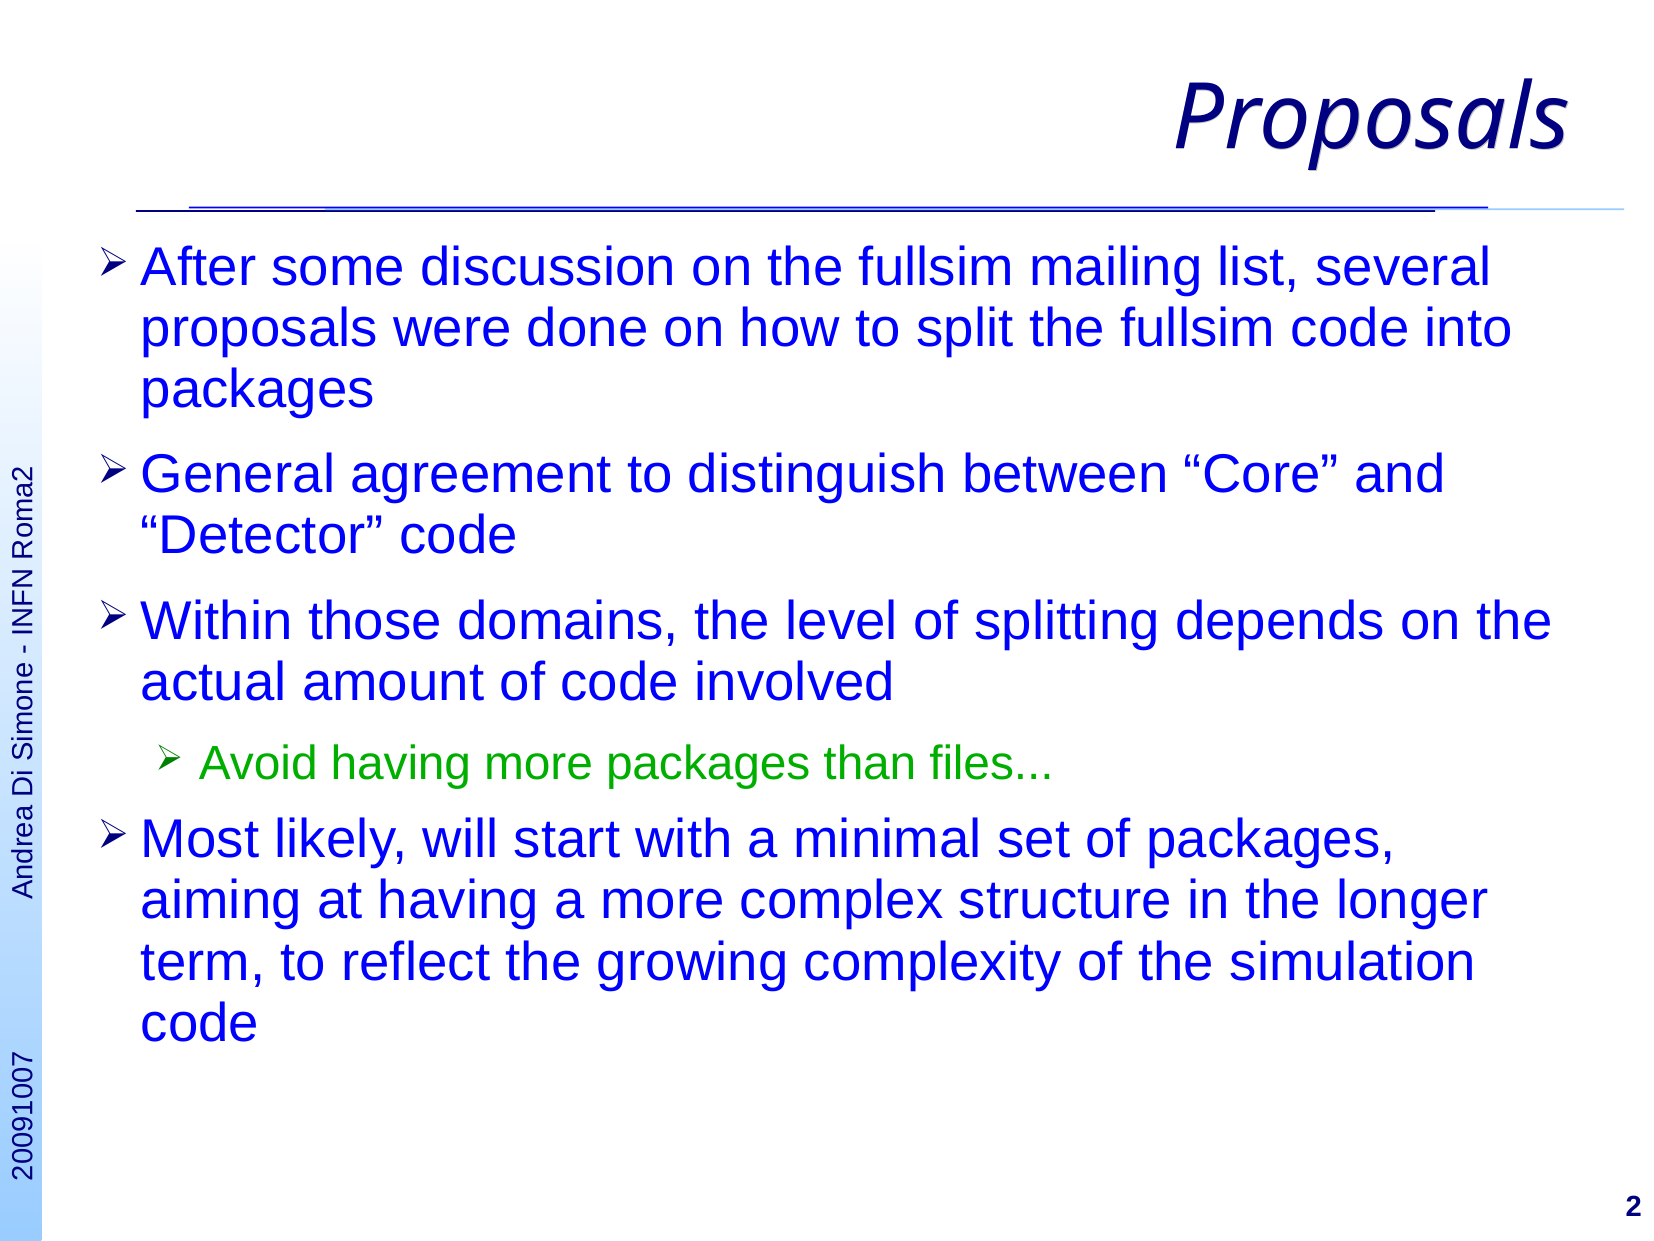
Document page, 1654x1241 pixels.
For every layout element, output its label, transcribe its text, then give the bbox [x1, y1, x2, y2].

title Proposals [82, 56, 1571, 170]
list After some discussion on the fullsim mailing list, several proposals were done on how to split the fullsim code into packages General agreement to distinguish between “Core” and “Detector” code Within those domains, the level of splitting depends on the actual amount of code involved Avoid having more packages than files... Most likely, will start with a minimal set of packages, aiming at having a more complex structure in the longer term, to reflect the growing complexity of the simulation code [82, 236, 1571, 1055]
